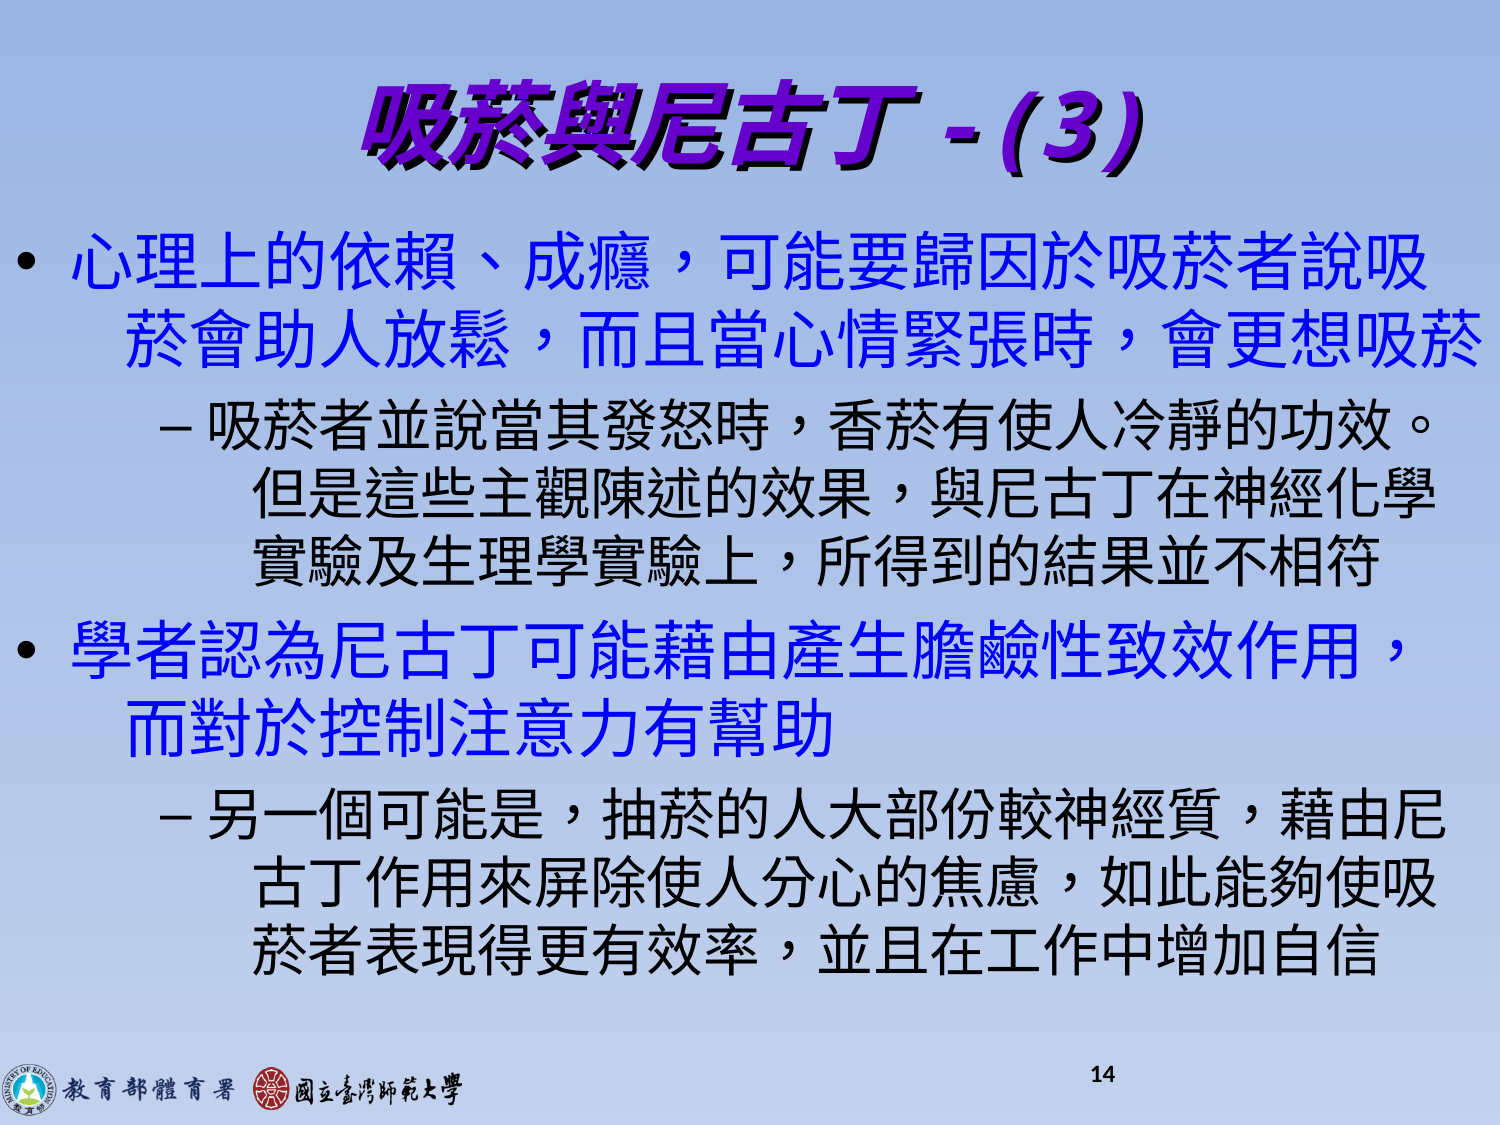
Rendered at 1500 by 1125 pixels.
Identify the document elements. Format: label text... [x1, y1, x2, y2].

title 吸菸與尼古丁-(3) [75, 27, 1426, 213]
text_box [1074, 1042, 1426, 1103]
list 心理上的依賴、成癮，可能要歸因於吸菸者說吸菸會助人放鬆，而且當心情緊張時，會更想吸菸 吸菸者並說當其發怒時，香菸有使人冷靜的功效。但是這些主觀陳述的效果，與尼古丁在神經化學實驗及生理學實驗上，所得到的結果並不相符 學者認為尼古丁可能藉由產生膽鹼性致效作用，而對於控制注意力有幫助 另一個可能是，抽菸的人大部份較神經質，藉由尼古丁作用來屏除使人分心的焦慮，如此能夠使吸菸者表現得更有效率，並且在工作中增加自信 [0, 213, 1500, 1005]
